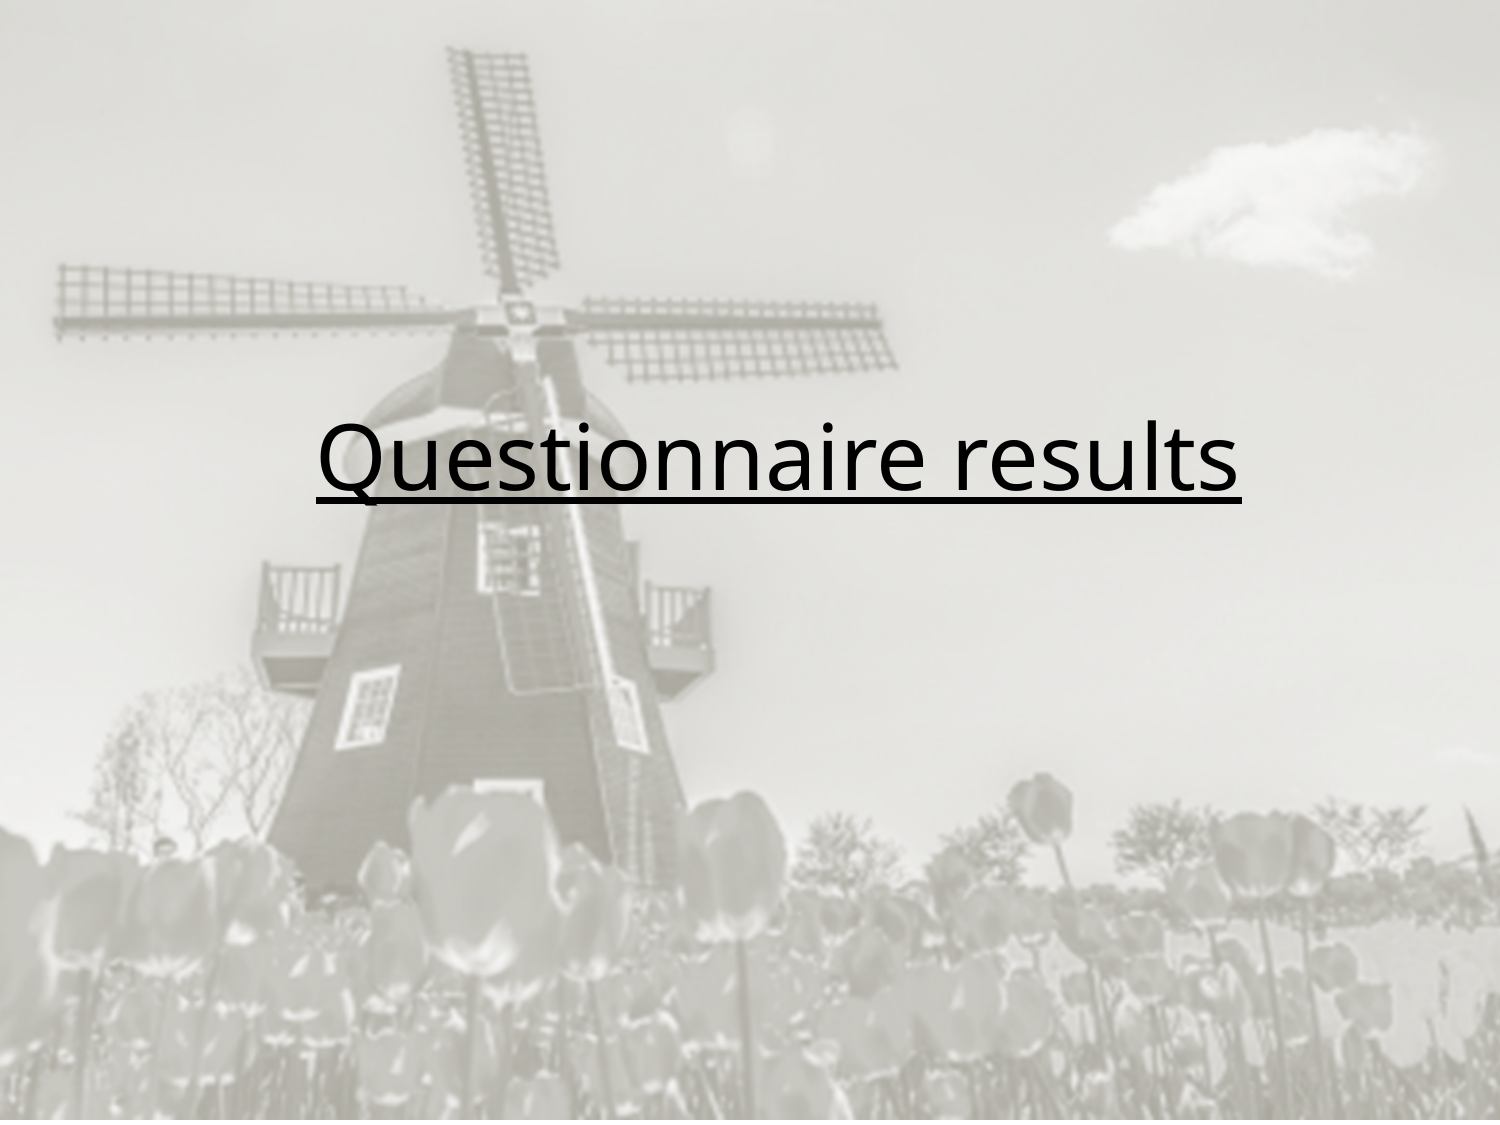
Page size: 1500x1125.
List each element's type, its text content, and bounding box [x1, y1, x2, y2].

title Questionnaire results [66, 302, 1492, 608]
picture [0, 0, 1500, 1120]
